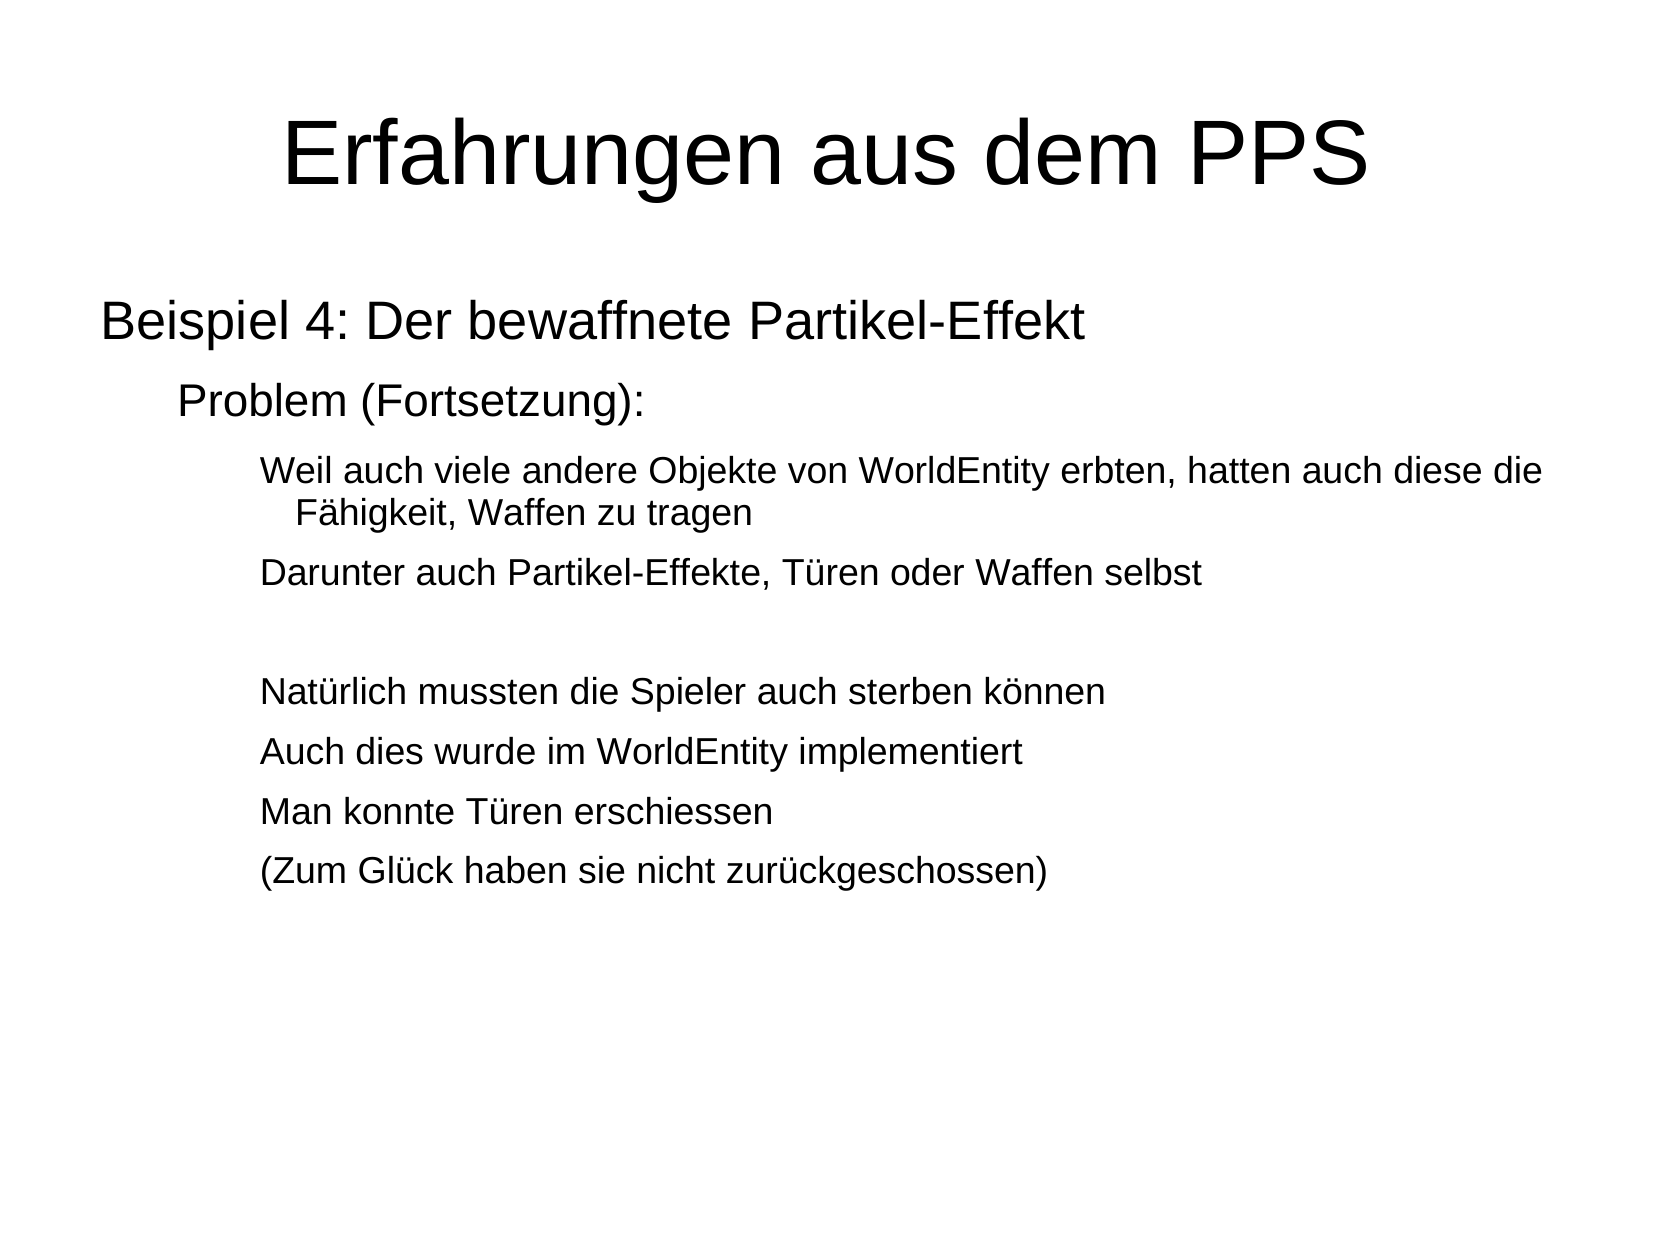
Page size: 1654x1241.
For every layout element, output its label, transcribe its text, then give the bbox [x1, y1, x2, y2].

title Erfahrungen aus dem PPS [82, 56, 1571, 250]
list Beispiel 4: Der bewaffnete Partikel-Effekt Problem (Fortsetzung): Weil auch viele andere Objekte von WorldEntity erbten, hatten auch diese die Fähigkeit, Waffen zu tragen Darunter auch Partikel-Effekte, Türen oder Waffen selbst Natürlich mussten die Spieler auch sterben können Auch dies wurde im WorldEntity implementiert Man konnte Türen erschiessen (Zum Glück haben sie nicht zurückgeschossen) [82, 290, 1571, 1094]
